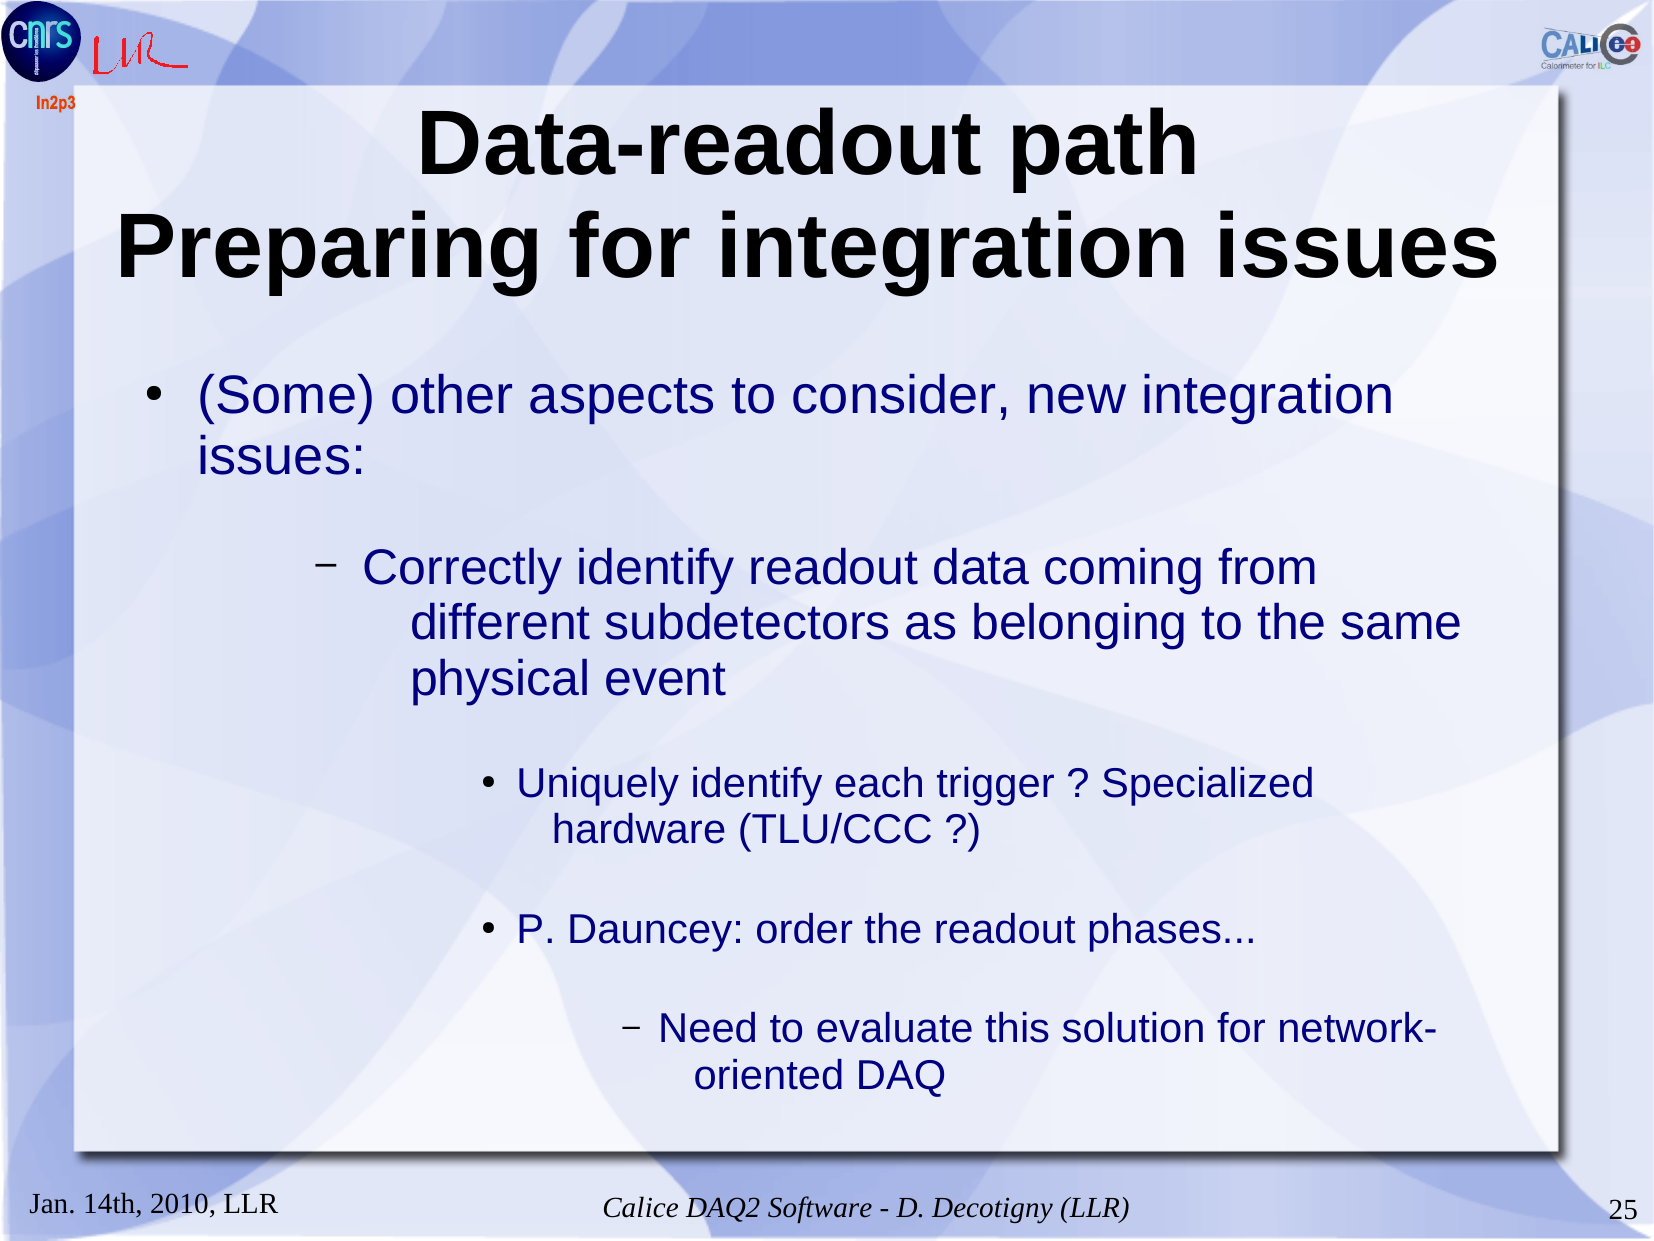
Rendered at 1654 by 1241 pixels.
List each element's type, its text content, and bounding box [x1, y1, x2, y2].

list (Some) other aspects to consider, new integration issues: Correctly identify readout data coming from different subdetectors as belonging to the same physical event Uniquely identify each trigger ? Specialized hardware (TLU/CCC ?) P. Dauncey: order the readout phases... Need to evaluate this solution for network-oriented DAQ [126, 364, 1491, 1099]
title Data-readout path Preparing for integration issues [82, 91, 1536, 297]
picture [0, 0, 1654, 1241]
